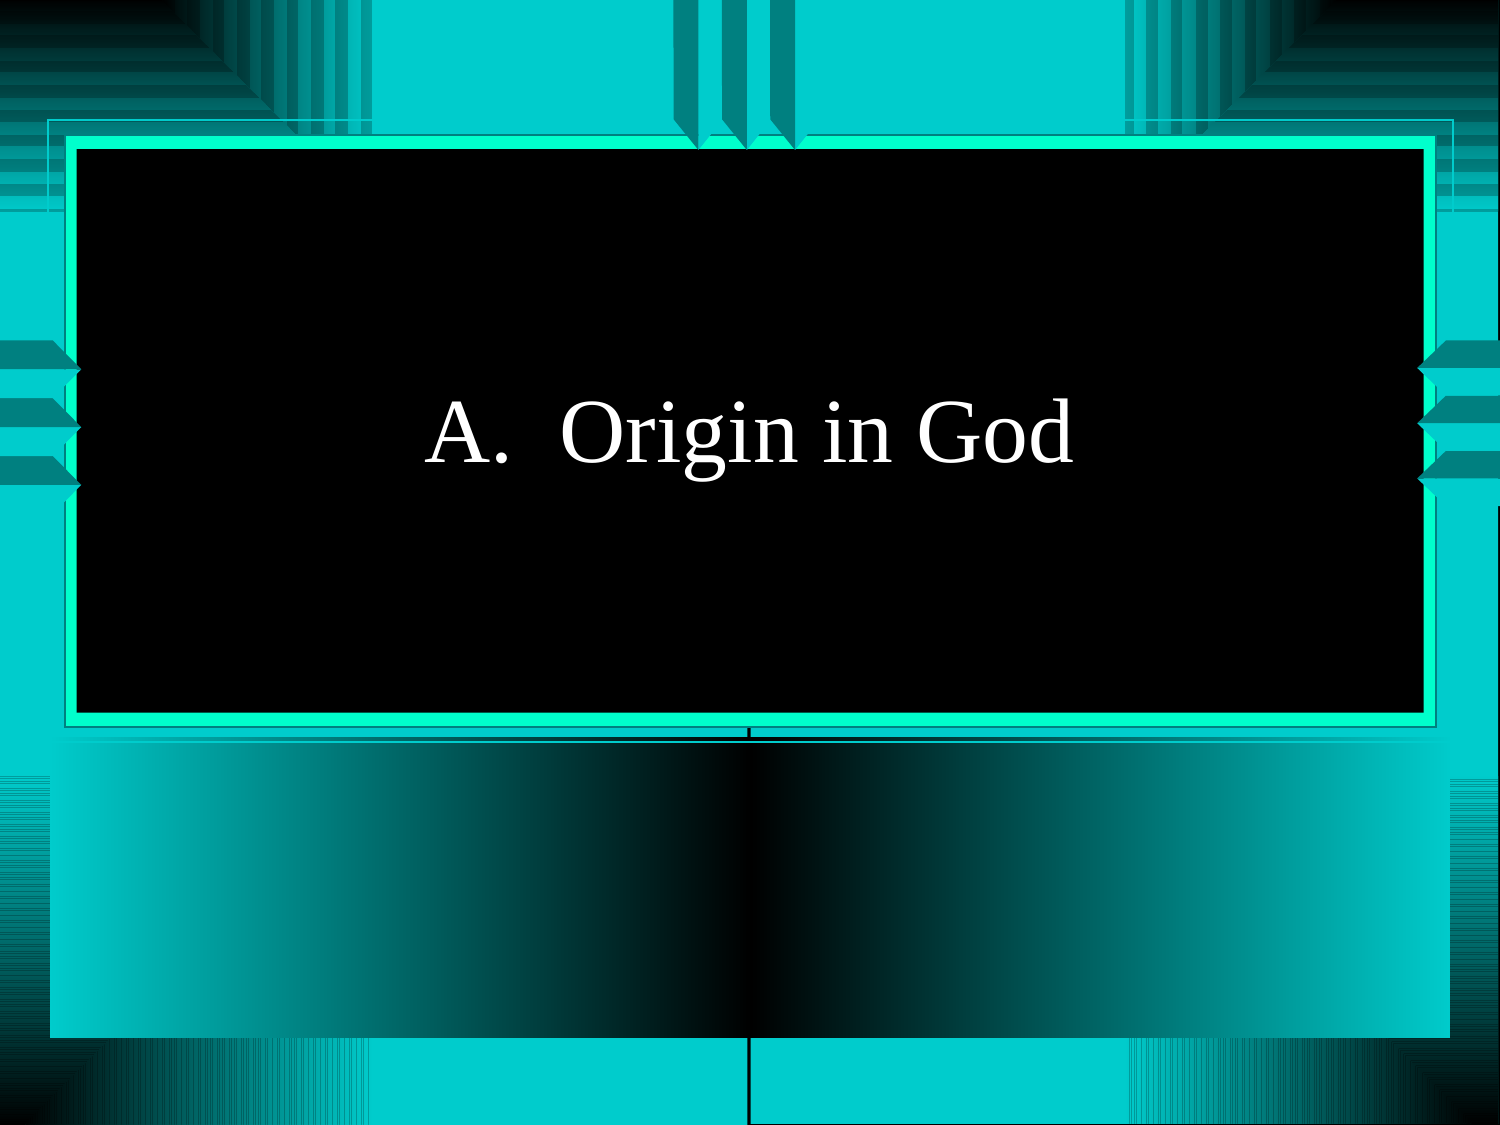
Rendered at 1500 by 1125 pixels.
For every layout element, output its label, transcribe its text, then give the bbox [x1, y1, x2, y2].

title A. Origin in God [112, 337, 1388, 526]
